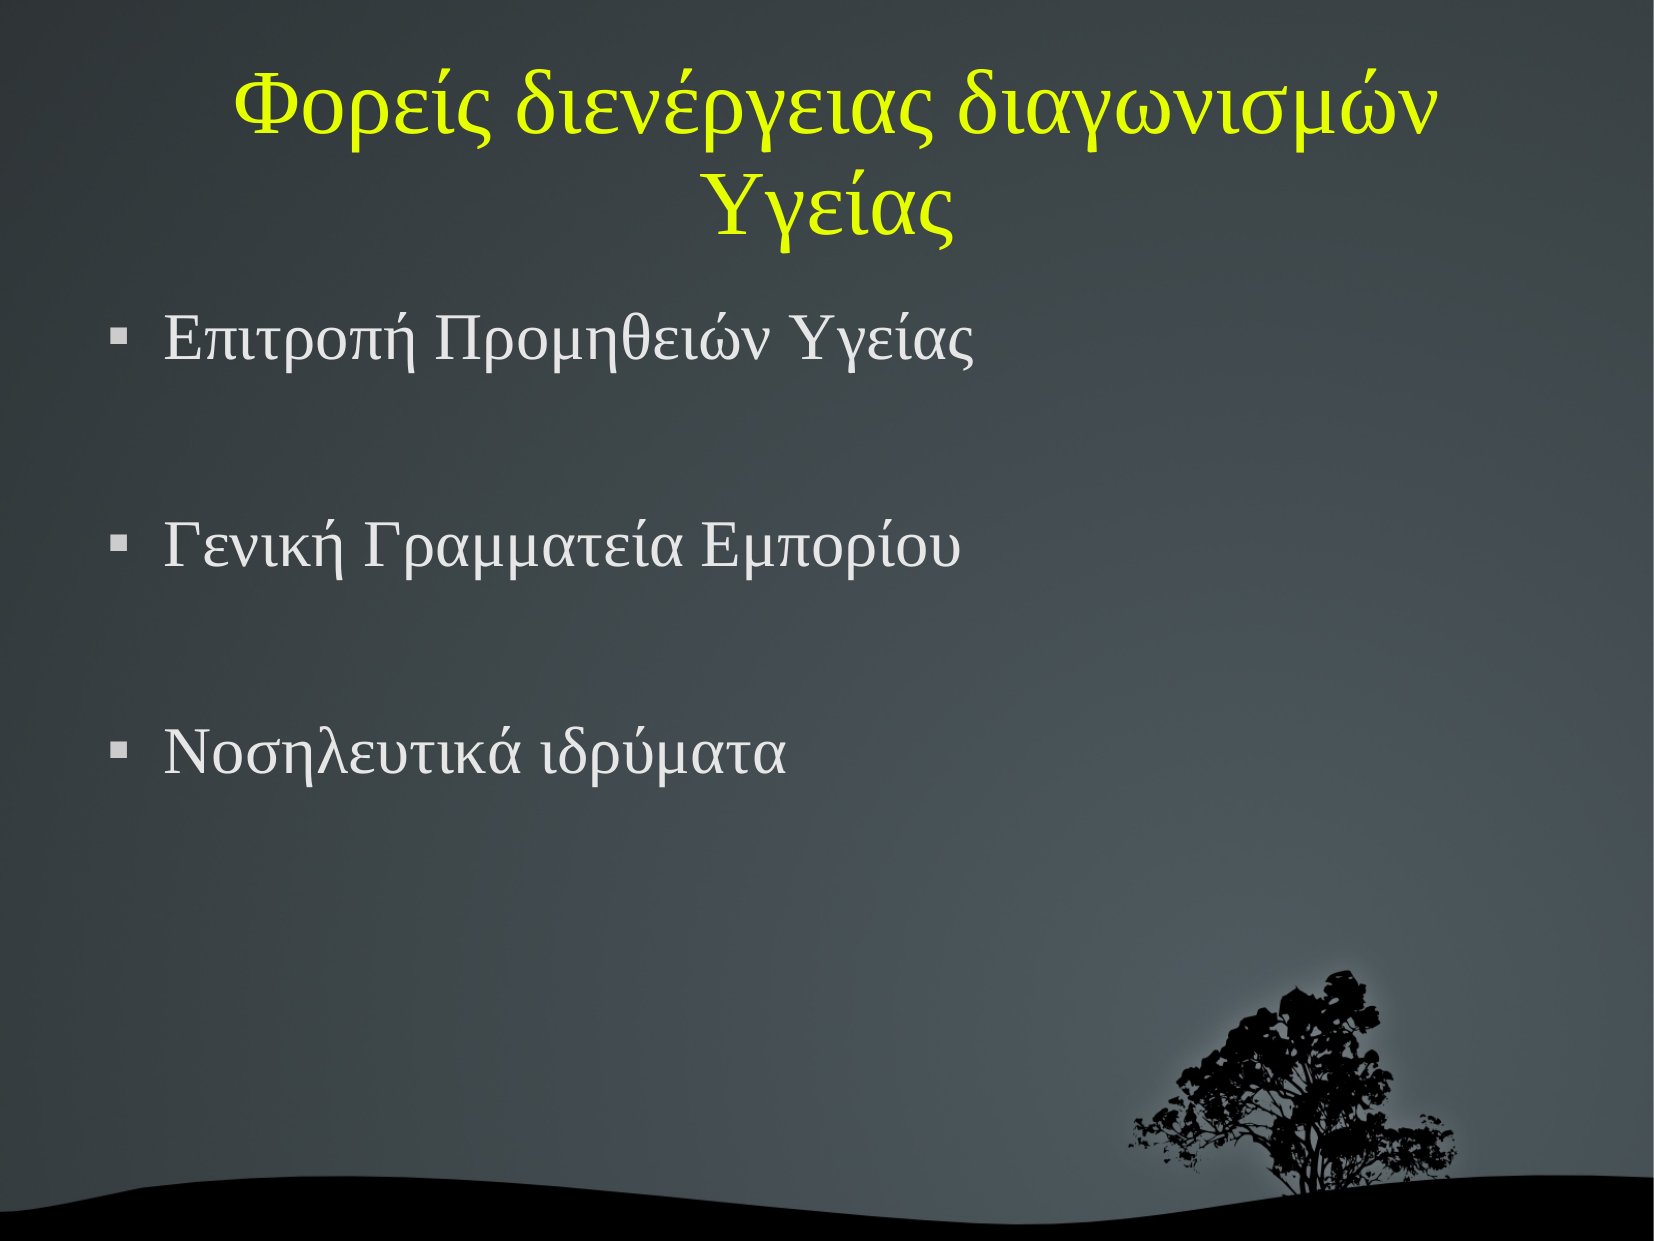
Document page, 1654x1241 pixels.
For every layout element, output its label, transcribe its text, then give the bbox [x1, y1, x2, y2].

picture [0, 0, 1654, 1241]
list Επιτροπή Προμηθειών Υγείας Γενική Γραμματεία Εμπορίου Νοσηλευτικά ιδρύματα [75, 300, 1564, 1235]
title Φορείς διενέργειας διαγωνισμών Υγείας [82, 51, 1571, 255]
